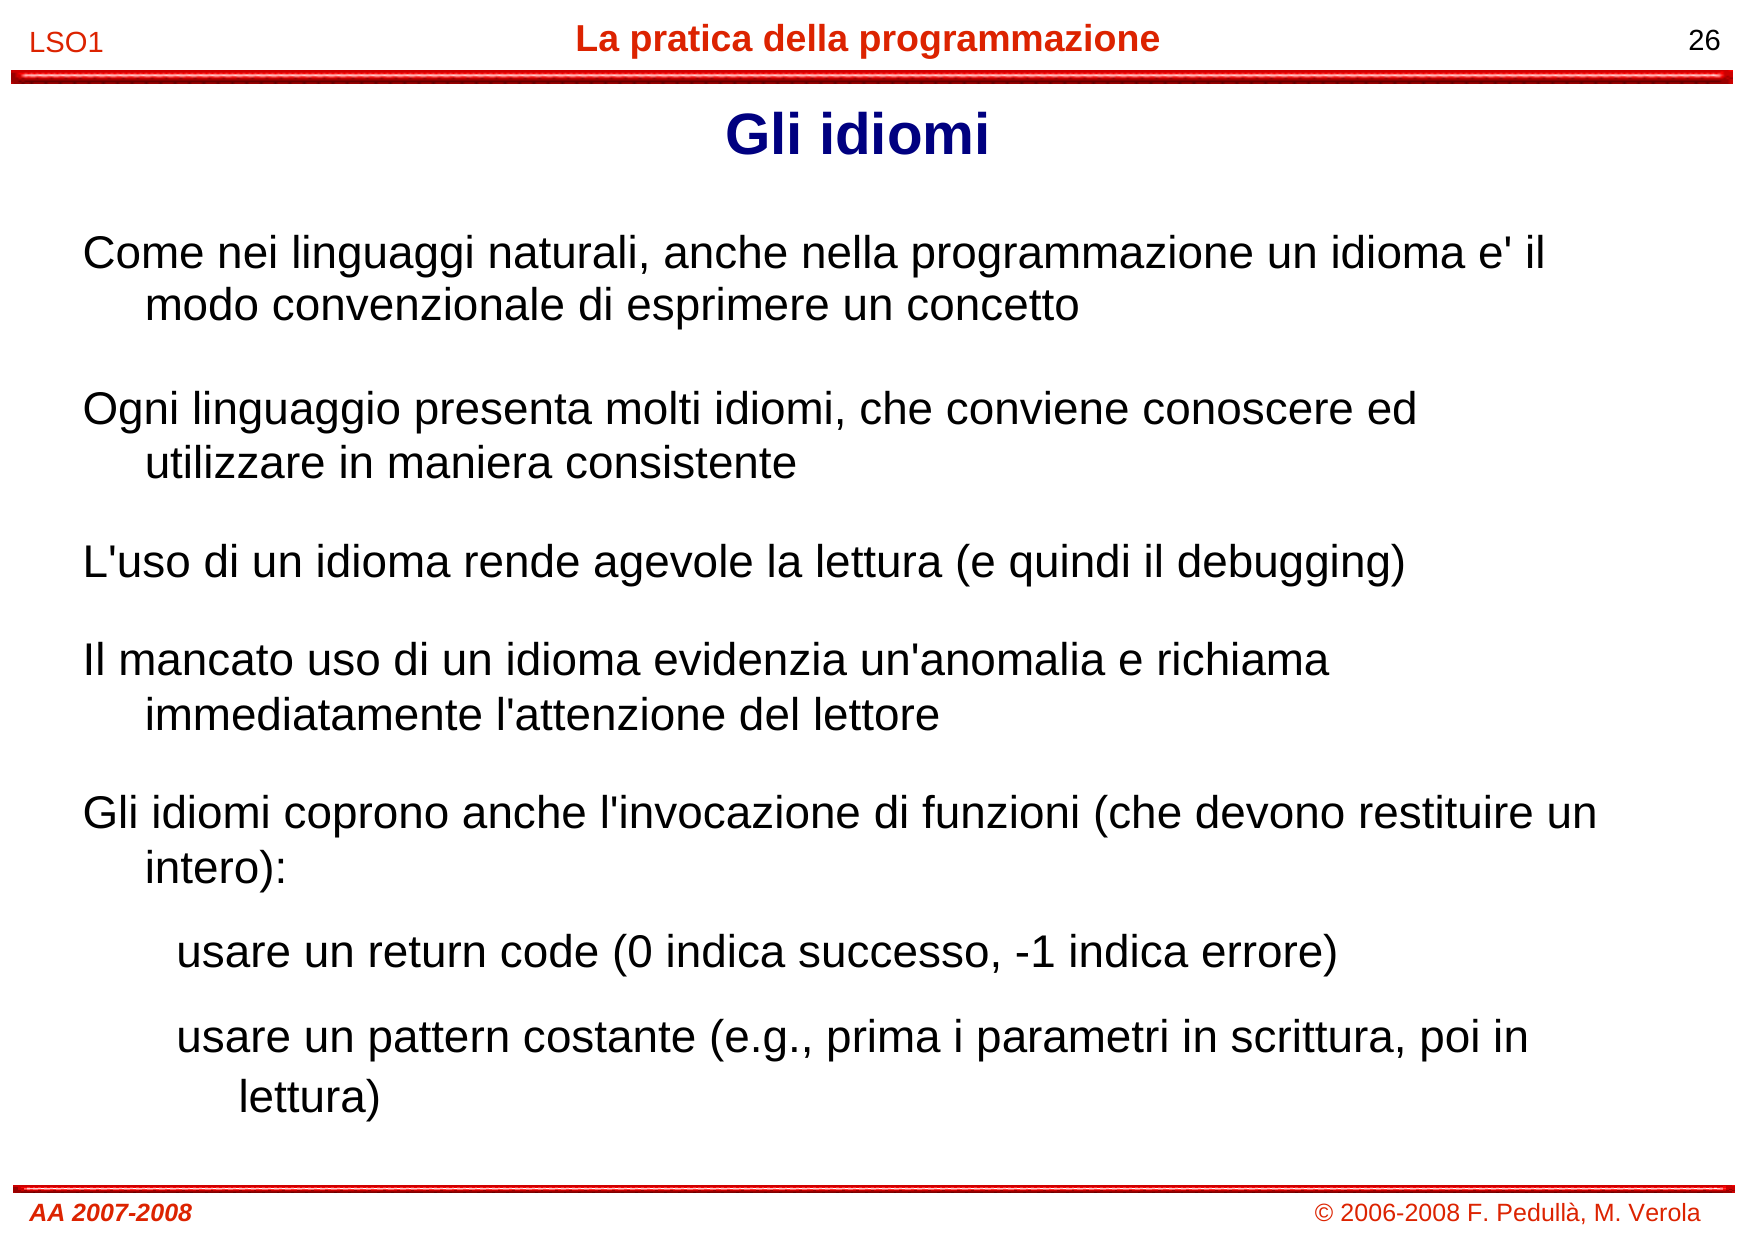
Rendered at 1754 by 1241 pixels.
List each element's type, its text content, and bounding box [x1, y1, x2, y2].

text_box Gli idiomi [386, 98, 1330, 187]
picture [13, 1185, 1735, 1193]
list Come nei linguaggi naturali, anche nella programmazione un idioma e' il modo convenzionale di esprimere un concetto Ogni linguaggio presenta molti idiomi, che conviene conoscere ed utilizzare in maniera consistente L'uso di un idioma rende agevole la lettura (e quindi il debugging) Il mancato uso di un idioma evidenzia un'anomalia e richiama immediatamente l'attenzione del lettore Gli idiomi coprono anche l'invocazione di funzioni (che devono restituire un intero): usare un return code (0 indica successo, -1 indica errore) usare un pattern costante (e.g., prima i parametri in scrittura, poi in lettura) [82, 227, 1605, 1122]
picture [11, 70, 1733, 84]
